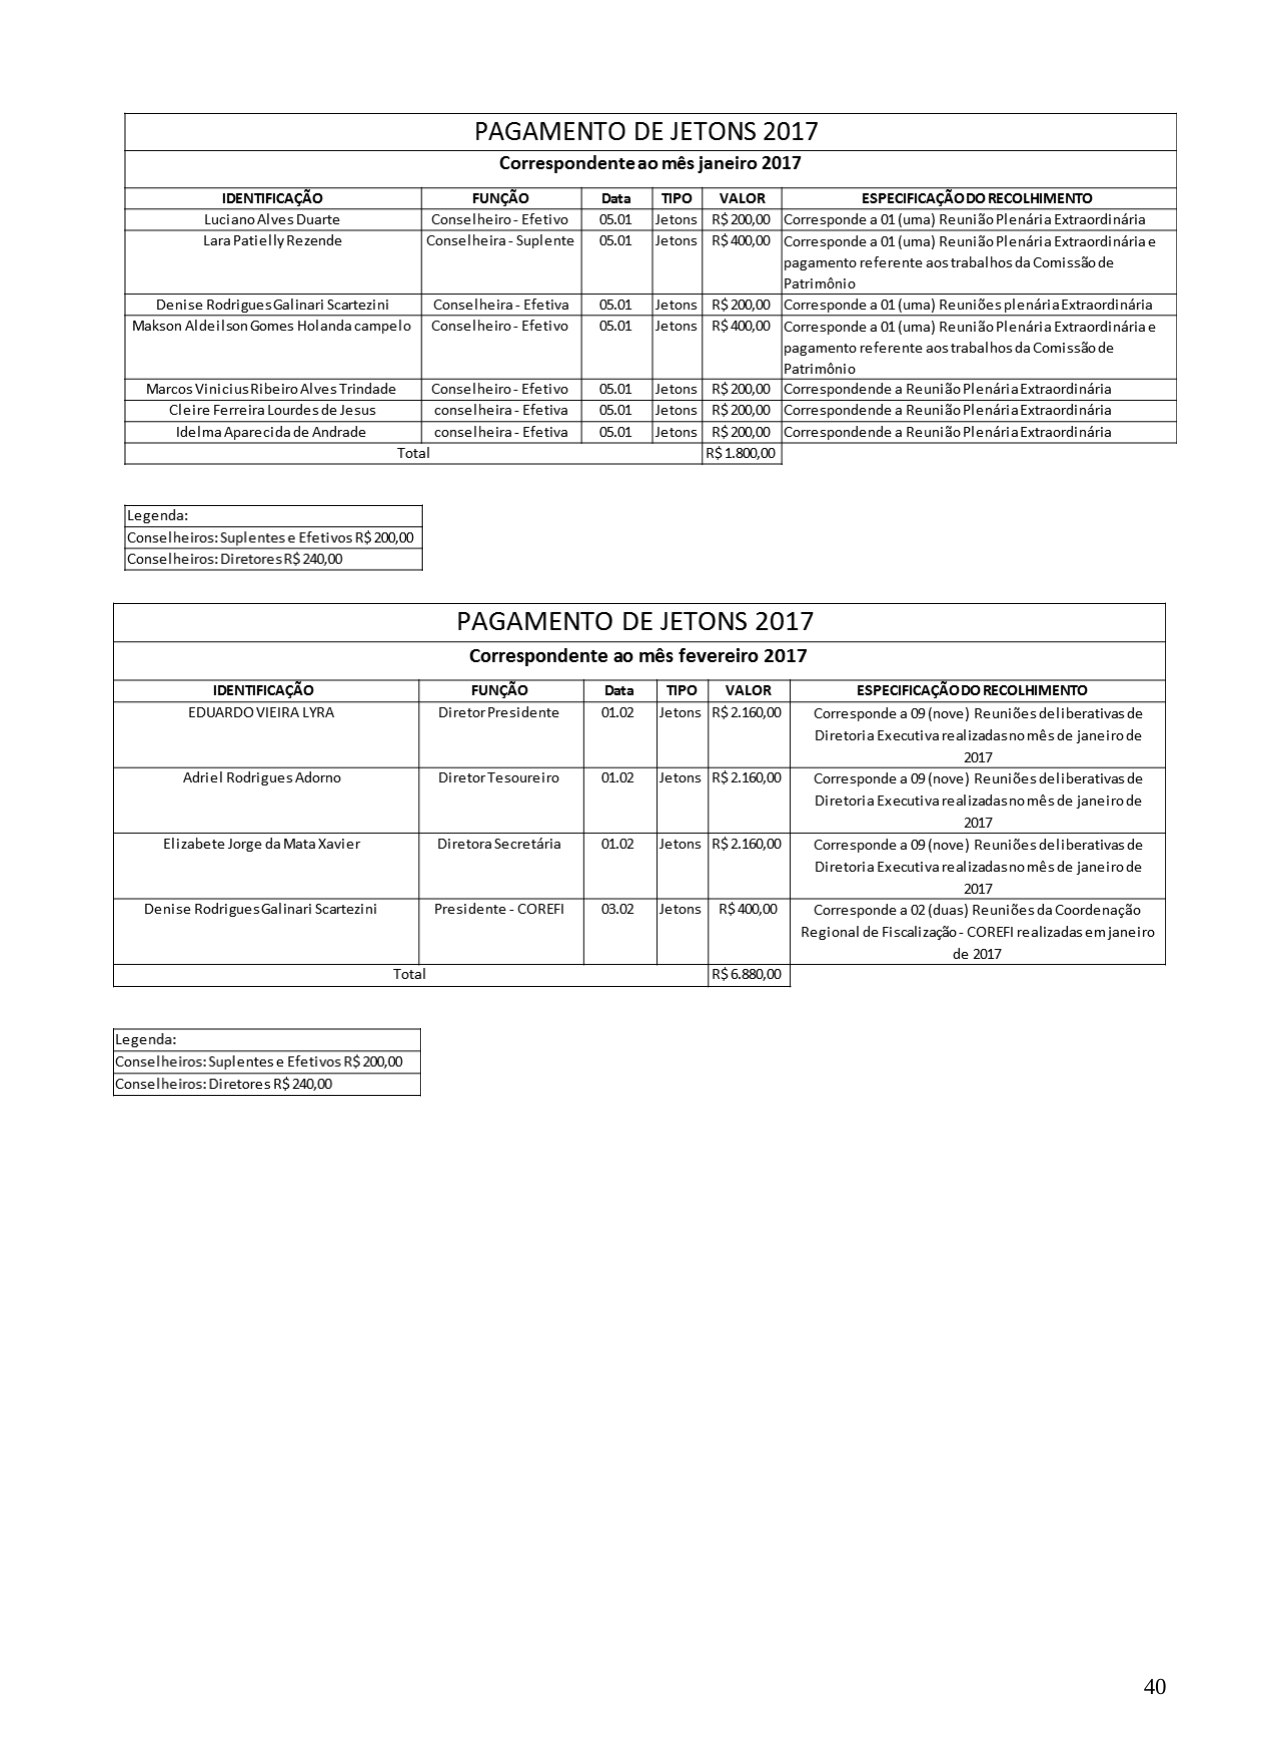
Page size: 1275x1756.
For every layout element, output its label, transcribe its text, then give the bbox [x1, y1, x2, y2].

text_box 40 [1141, 1671, 1169, 1700]
picture [113, 1025, 421, 1103]
picture [113, 595, 1166, 994]
picture [124, 107, 1177, 472]
picture [124, 502, 423, 578]
